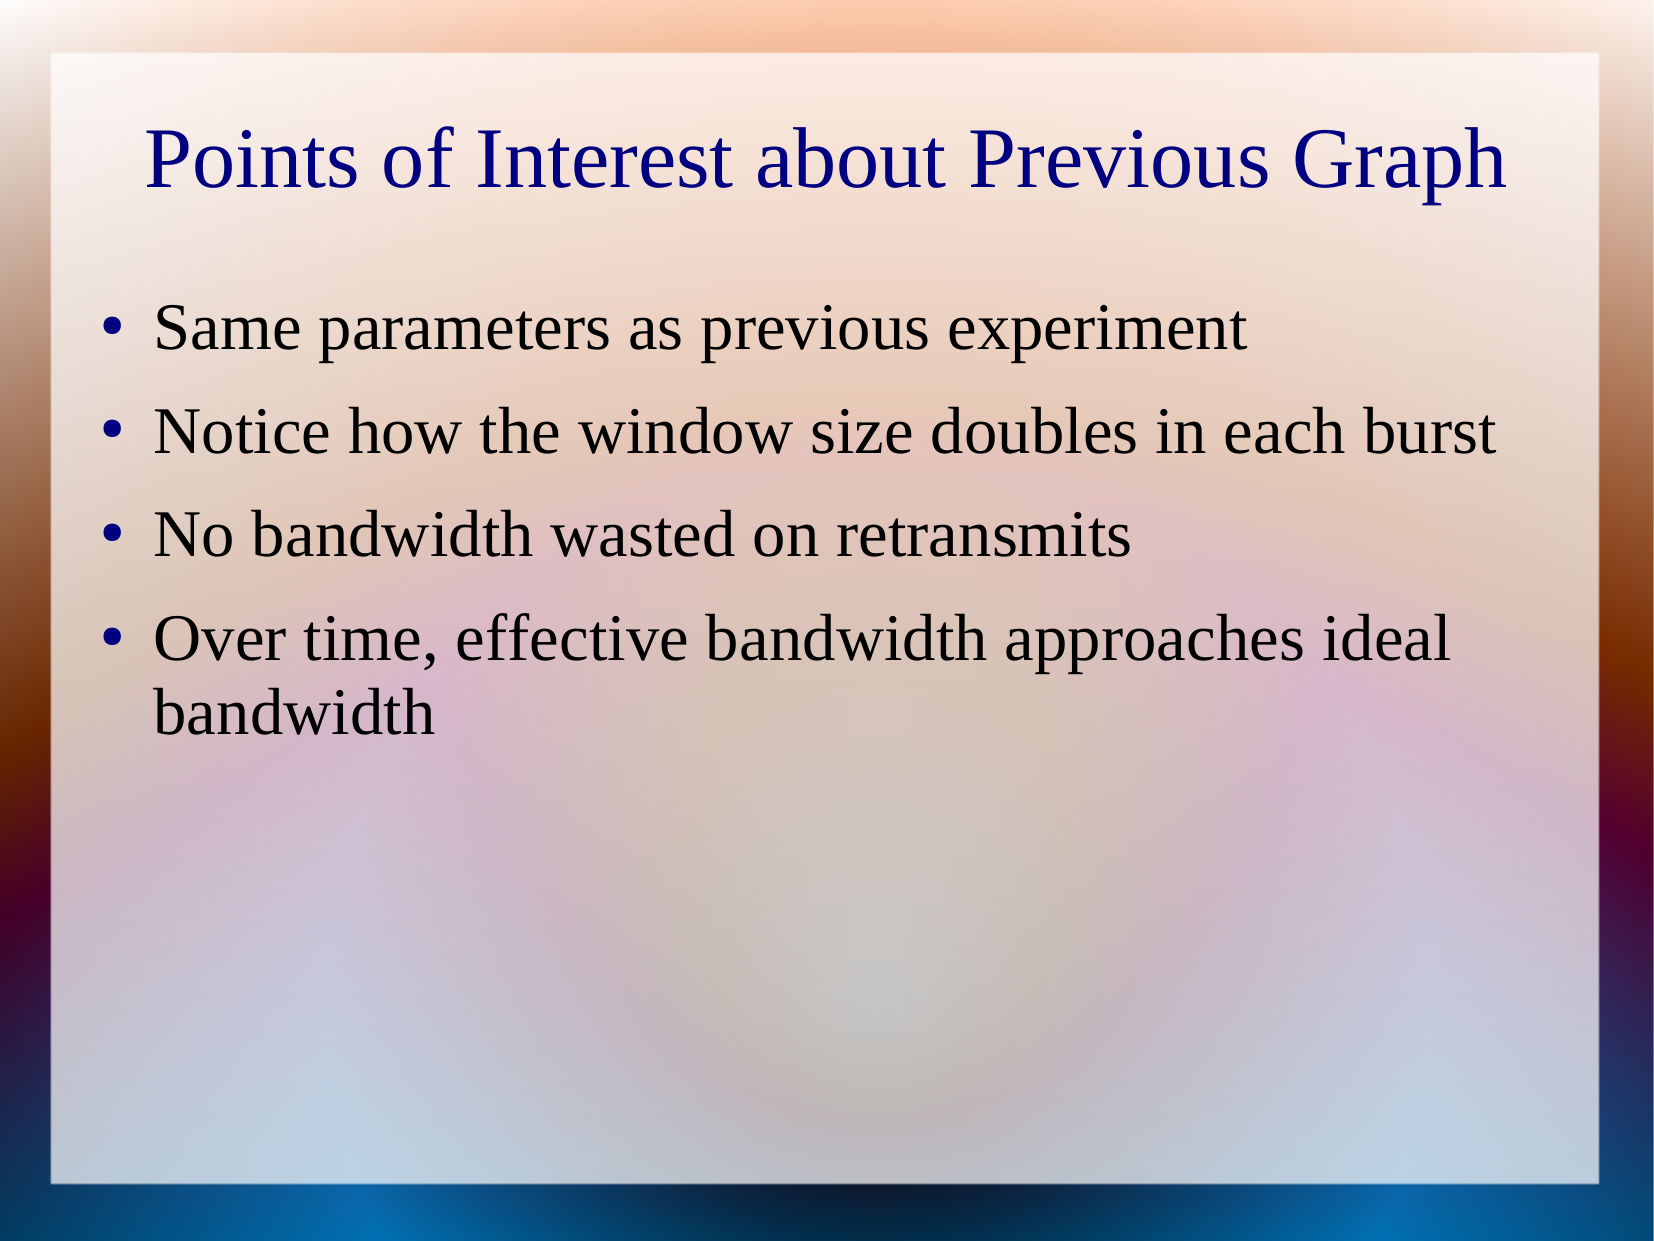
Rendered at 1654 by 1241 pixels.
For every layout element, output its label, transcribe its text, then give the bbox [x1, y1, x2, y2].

picture [0, 0, 1654, 1241]
list Same parameters as previous experiment Notice how the window size doubles in each burst No bandwidth wasted on retransmits Over time, effective bandwidth approaches ideal bandwidth [82, 290, 1571, 1034]
title Points of Interest about Previous Graph [82, 55, 1571, 263]
